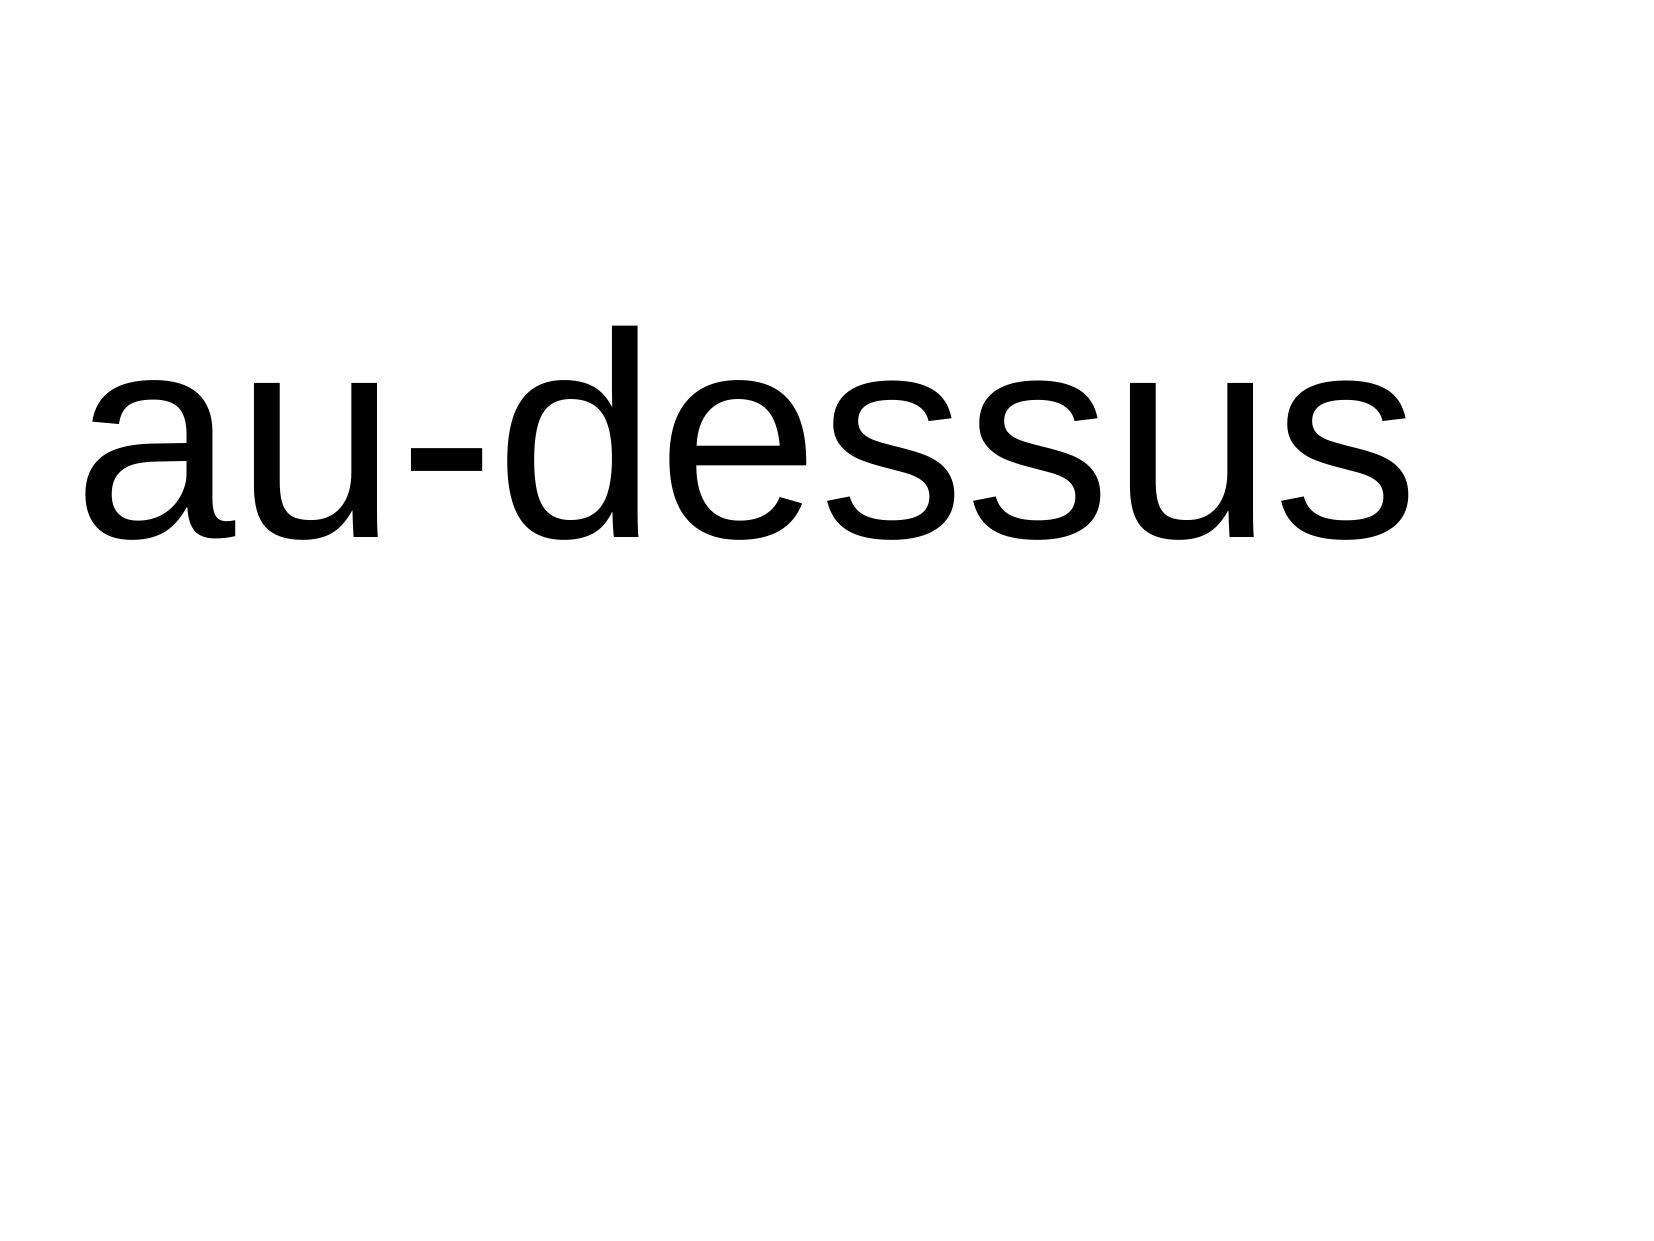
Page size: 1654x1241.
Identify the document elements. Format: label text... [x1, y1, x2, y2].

text_box au-dessus [59, 265, 1595, 607]
